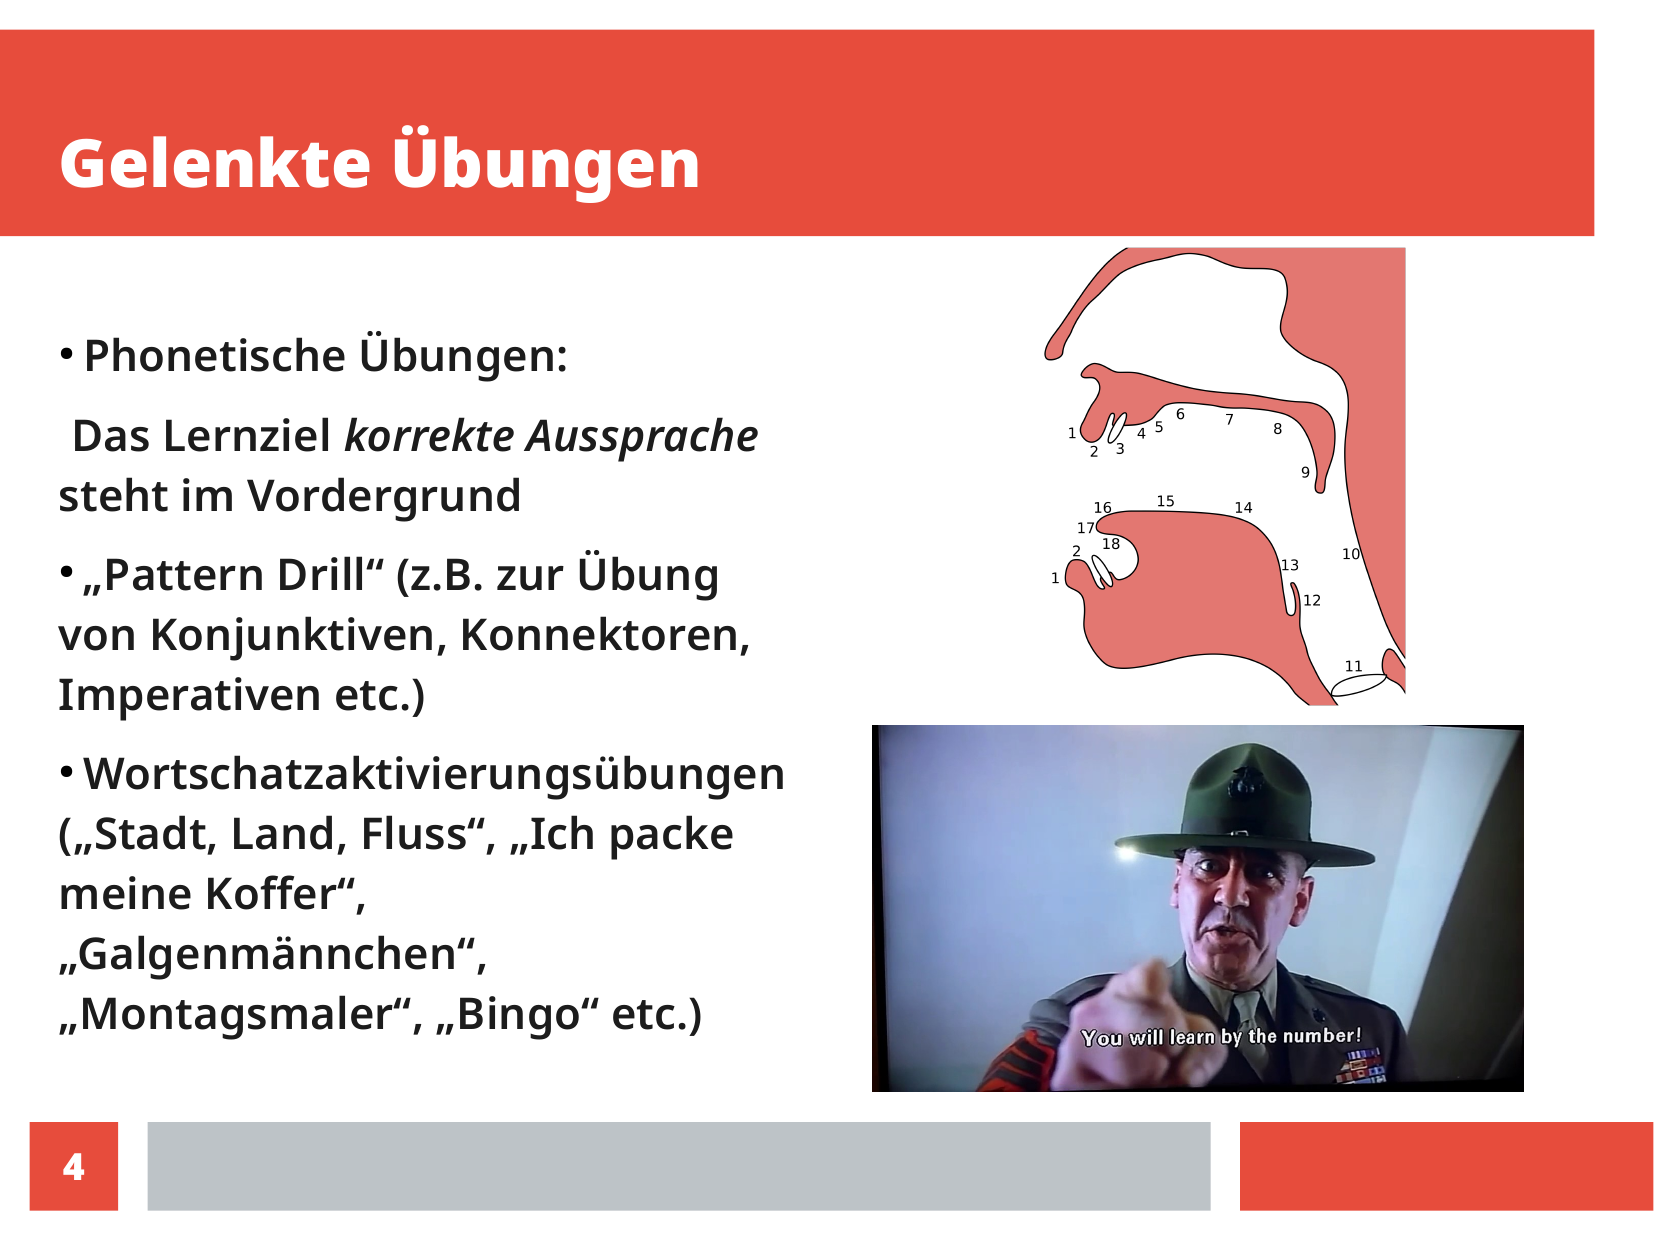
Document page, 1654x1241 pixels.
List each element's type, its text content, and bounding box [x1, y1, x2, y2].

picture [1039, 247, 1406, 706]
list Phonetische Übungen: Das Lernziel korrekte Aussprache steht im Vordergrund „Pattern Drill“ (z.B. zur Übung von Konjunktiven, Konnektoren, Imperativen etc.) Wortschatzaktivierungsübungen („Stadt, Land, Fluss“, „Ich packe meine Koffer“, „Galgenmännchen“, „Montagsmaler“, „Bingo“ etc.) [59, 324, 794, 1093]
picture [872, 725, 1524, 1092]
title Gelenkte Übungen [59, 59, 1595, 207]
